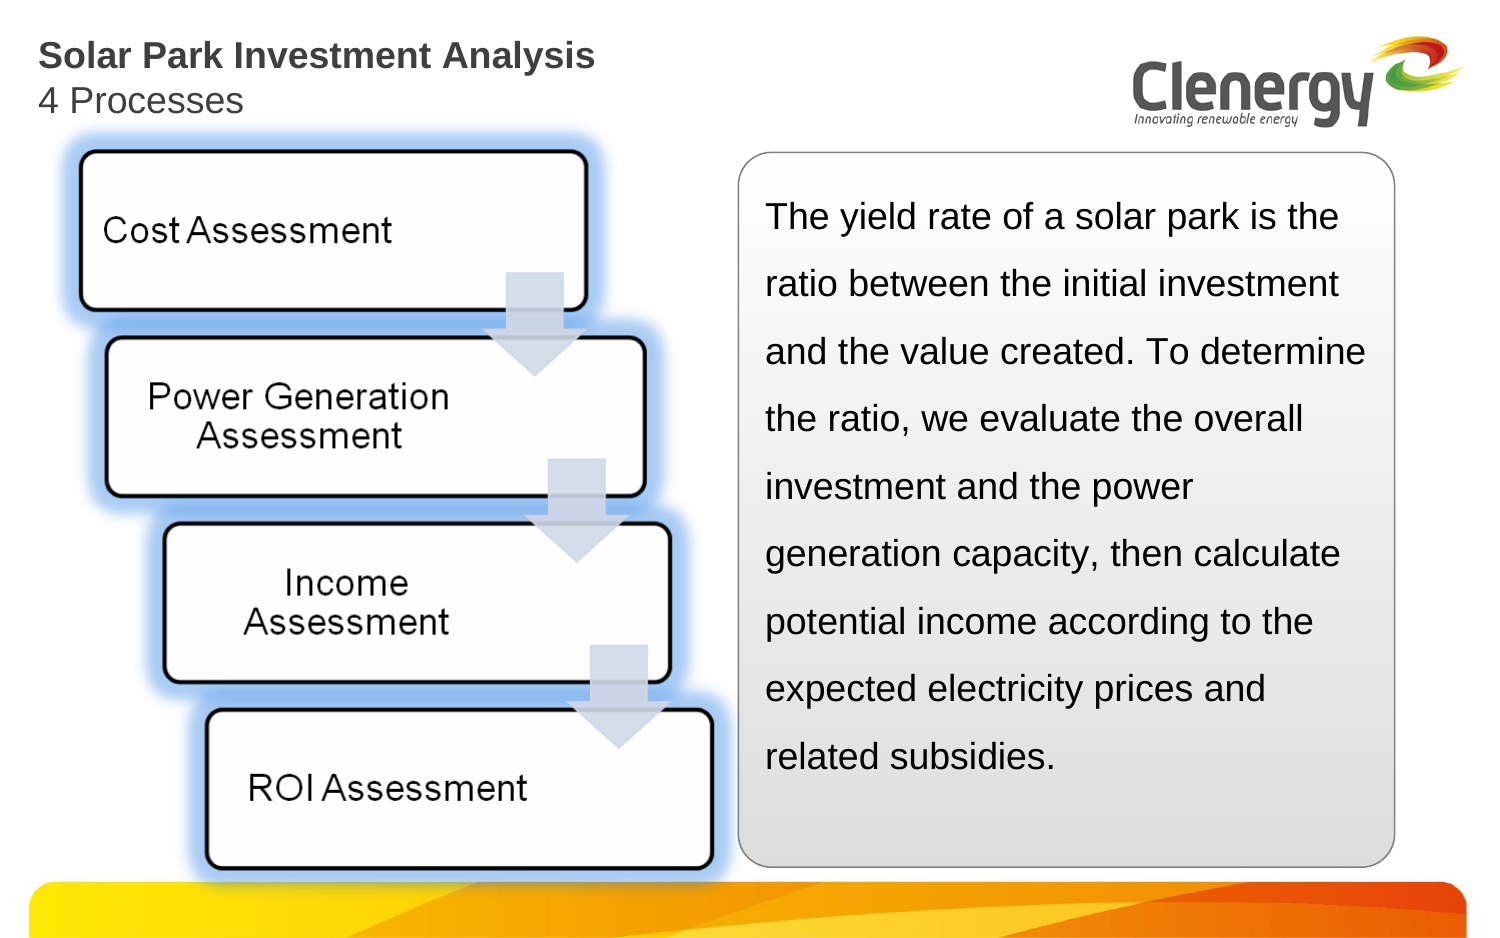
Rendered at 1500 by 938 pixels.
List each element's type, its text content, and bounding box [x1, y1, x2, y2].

text_box [754, 152, 1384, 161]
text_box Solar Park Investment Analysis 4 Processes [23, 23, 1093, 129]
text_box [754, 785, 1395, 868]
text_box The yield rate of a solar park is the ratio between the initial investment and the value created. To determine the ratio, we evaluate the overall investment and the power generation capacity, then calculate potential income according to the expected electricity prices and related subsidies. [754, 161, 1395, 785]
picture [0, 0, 1500, 938]
